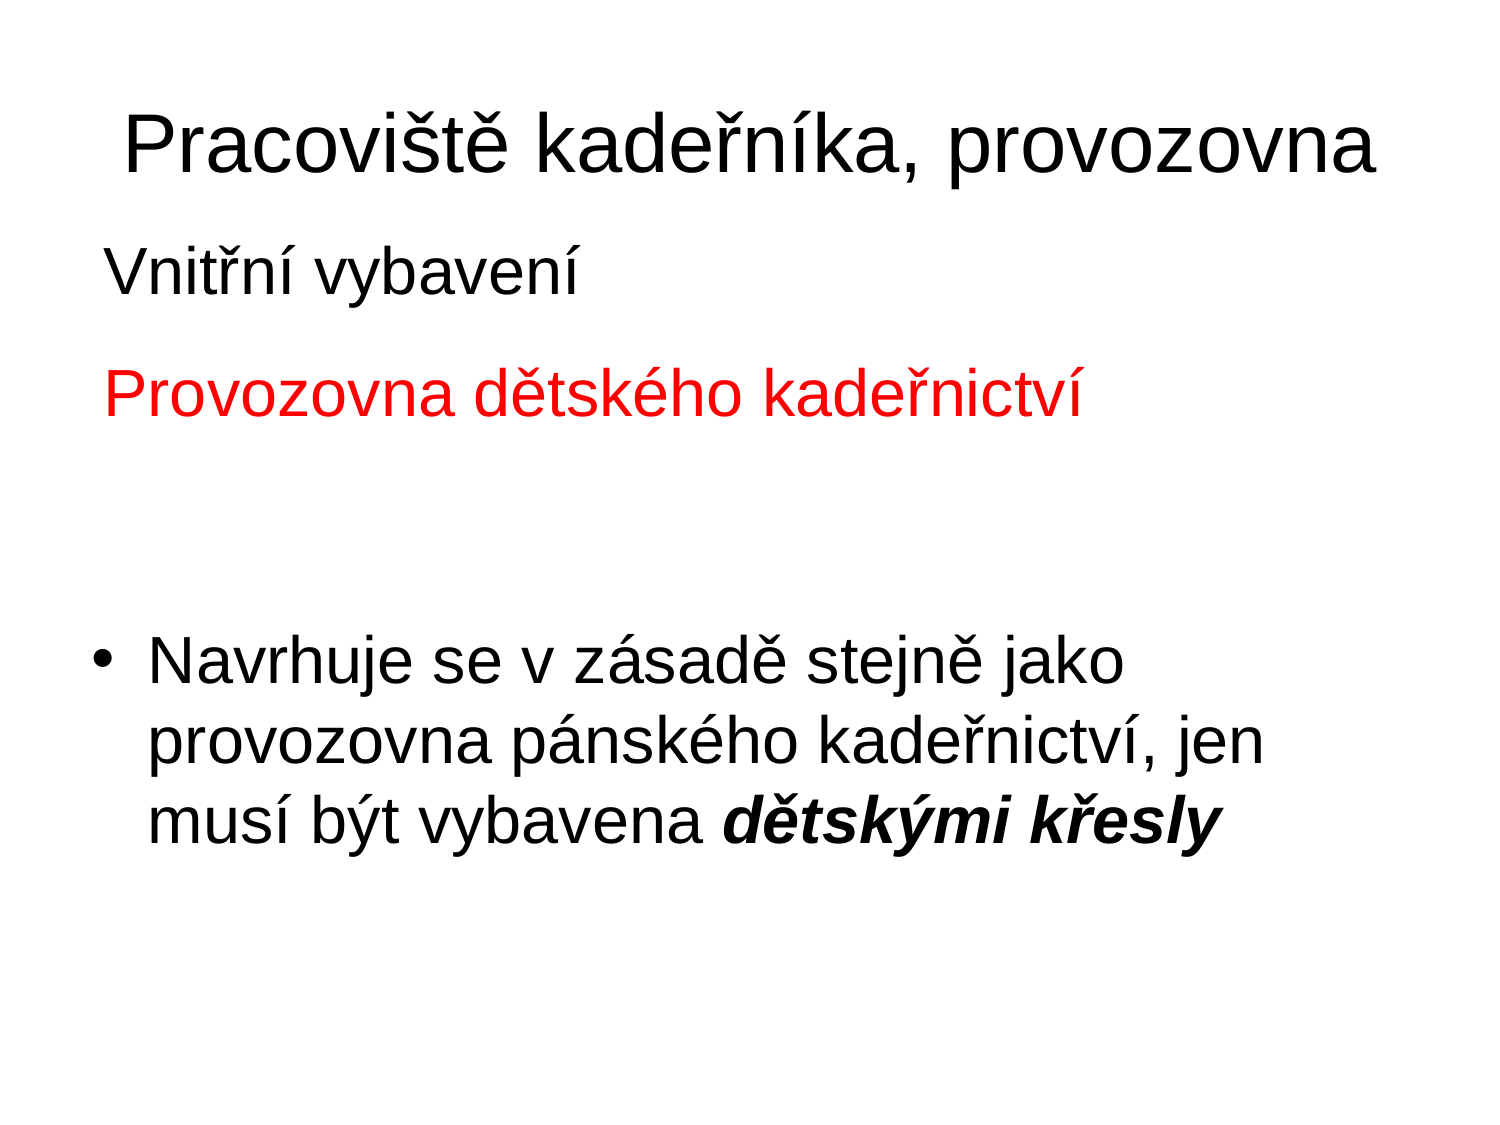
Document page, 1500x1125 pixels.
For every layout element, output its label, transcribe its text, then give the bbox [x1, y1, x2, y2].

list Navrhuje se v zásadě stejně jako provozovna pánského kadeřnictví, jen musí být vybavena dětskými křesly [76, 609, 1427, 1012]
text_box Vnitřní vybavení Provozovna dětského kadeřnictví [88, 220, 1412, 438]
title Pracoviště kadeřníka, provozovna [75, 45, 1426, 233]
